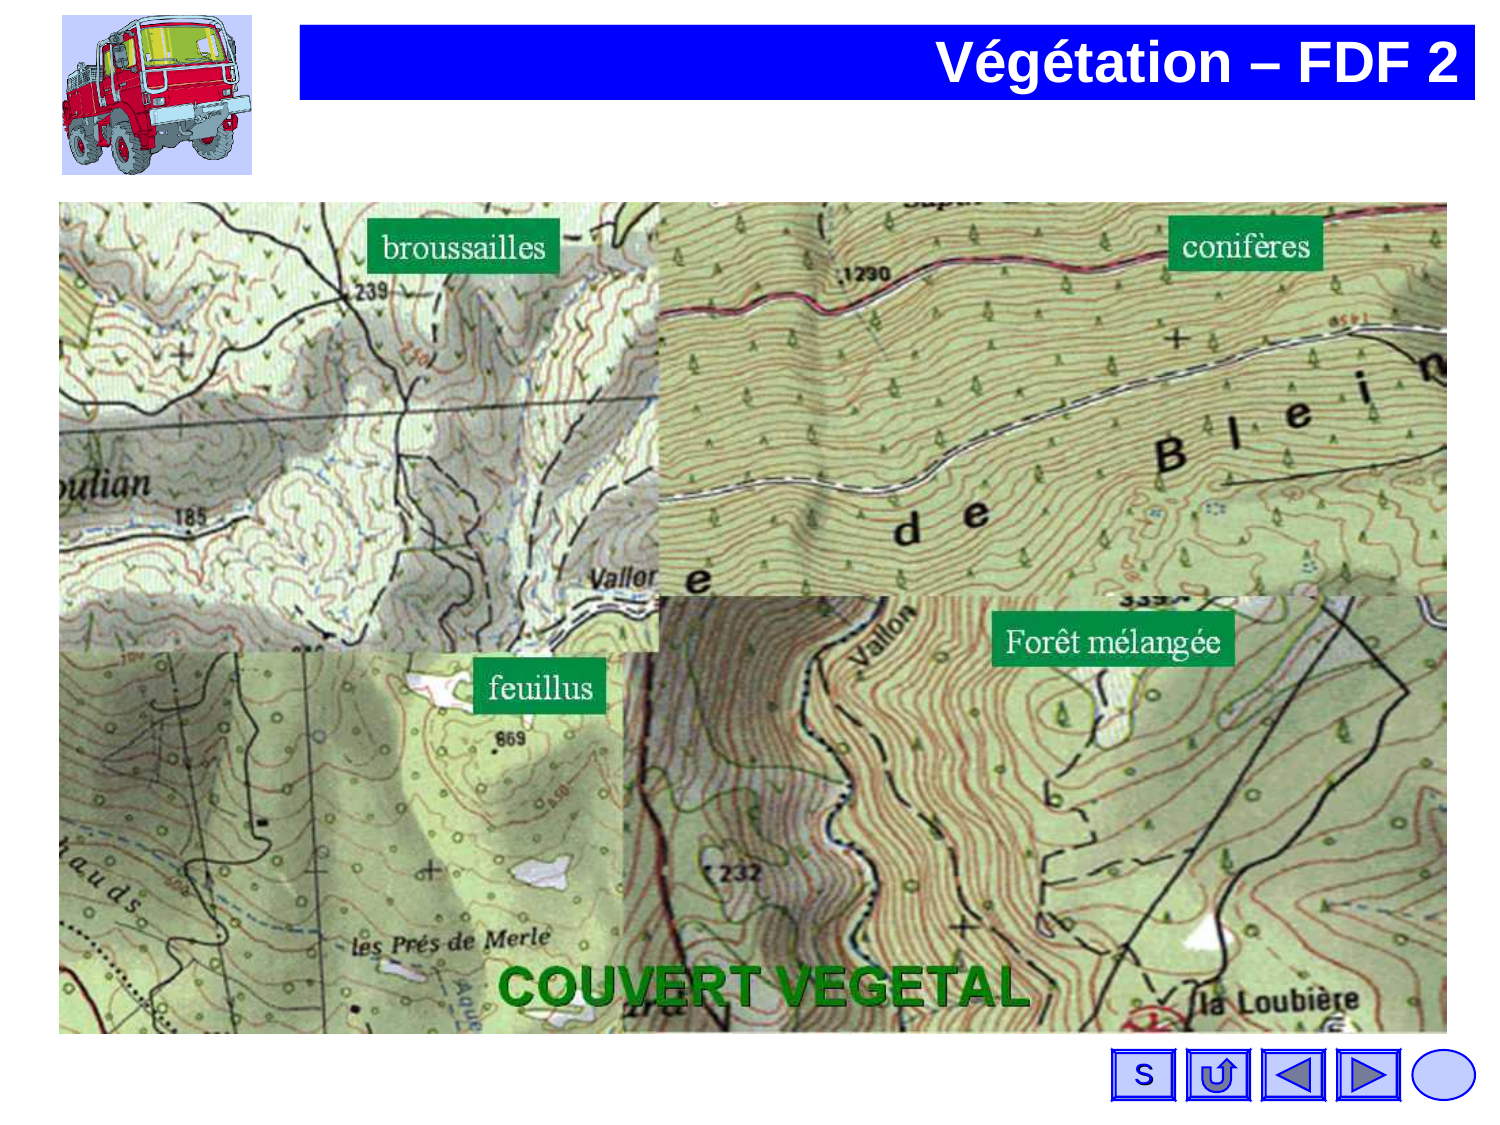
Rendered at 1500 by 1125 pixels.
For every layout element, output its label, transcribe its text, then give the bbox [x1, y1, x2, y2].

text_box [1412, 1049, 1476, 1101]
text_box Végétation – FDF 2 [299, 24, 1475, 100]
picture [59, 202, 1447, 1034]
